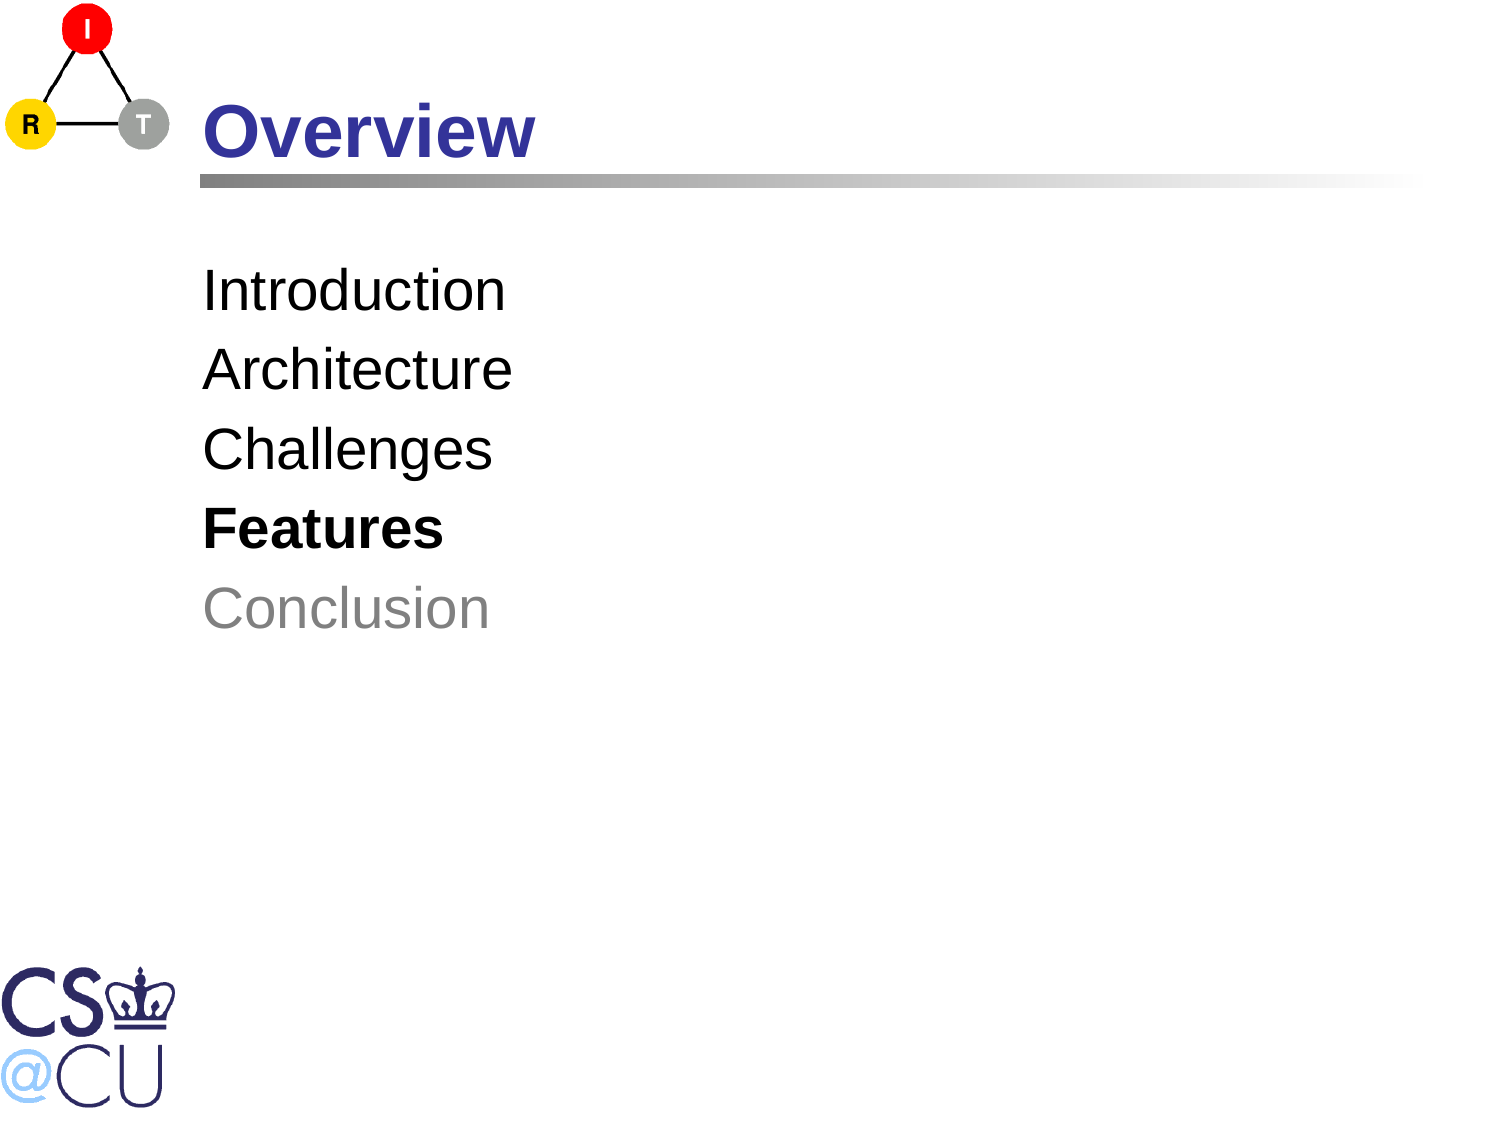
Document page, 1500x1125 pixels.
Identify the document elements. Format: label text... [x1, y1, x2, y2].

picture [0, 0, 173, 154]
list Introduction Architecture Challenges Features Conclusion [187, 249, 1463, 1013]
title Overview [187, 37, 1463, 225]
picture [0, 949, 175, 1125]
